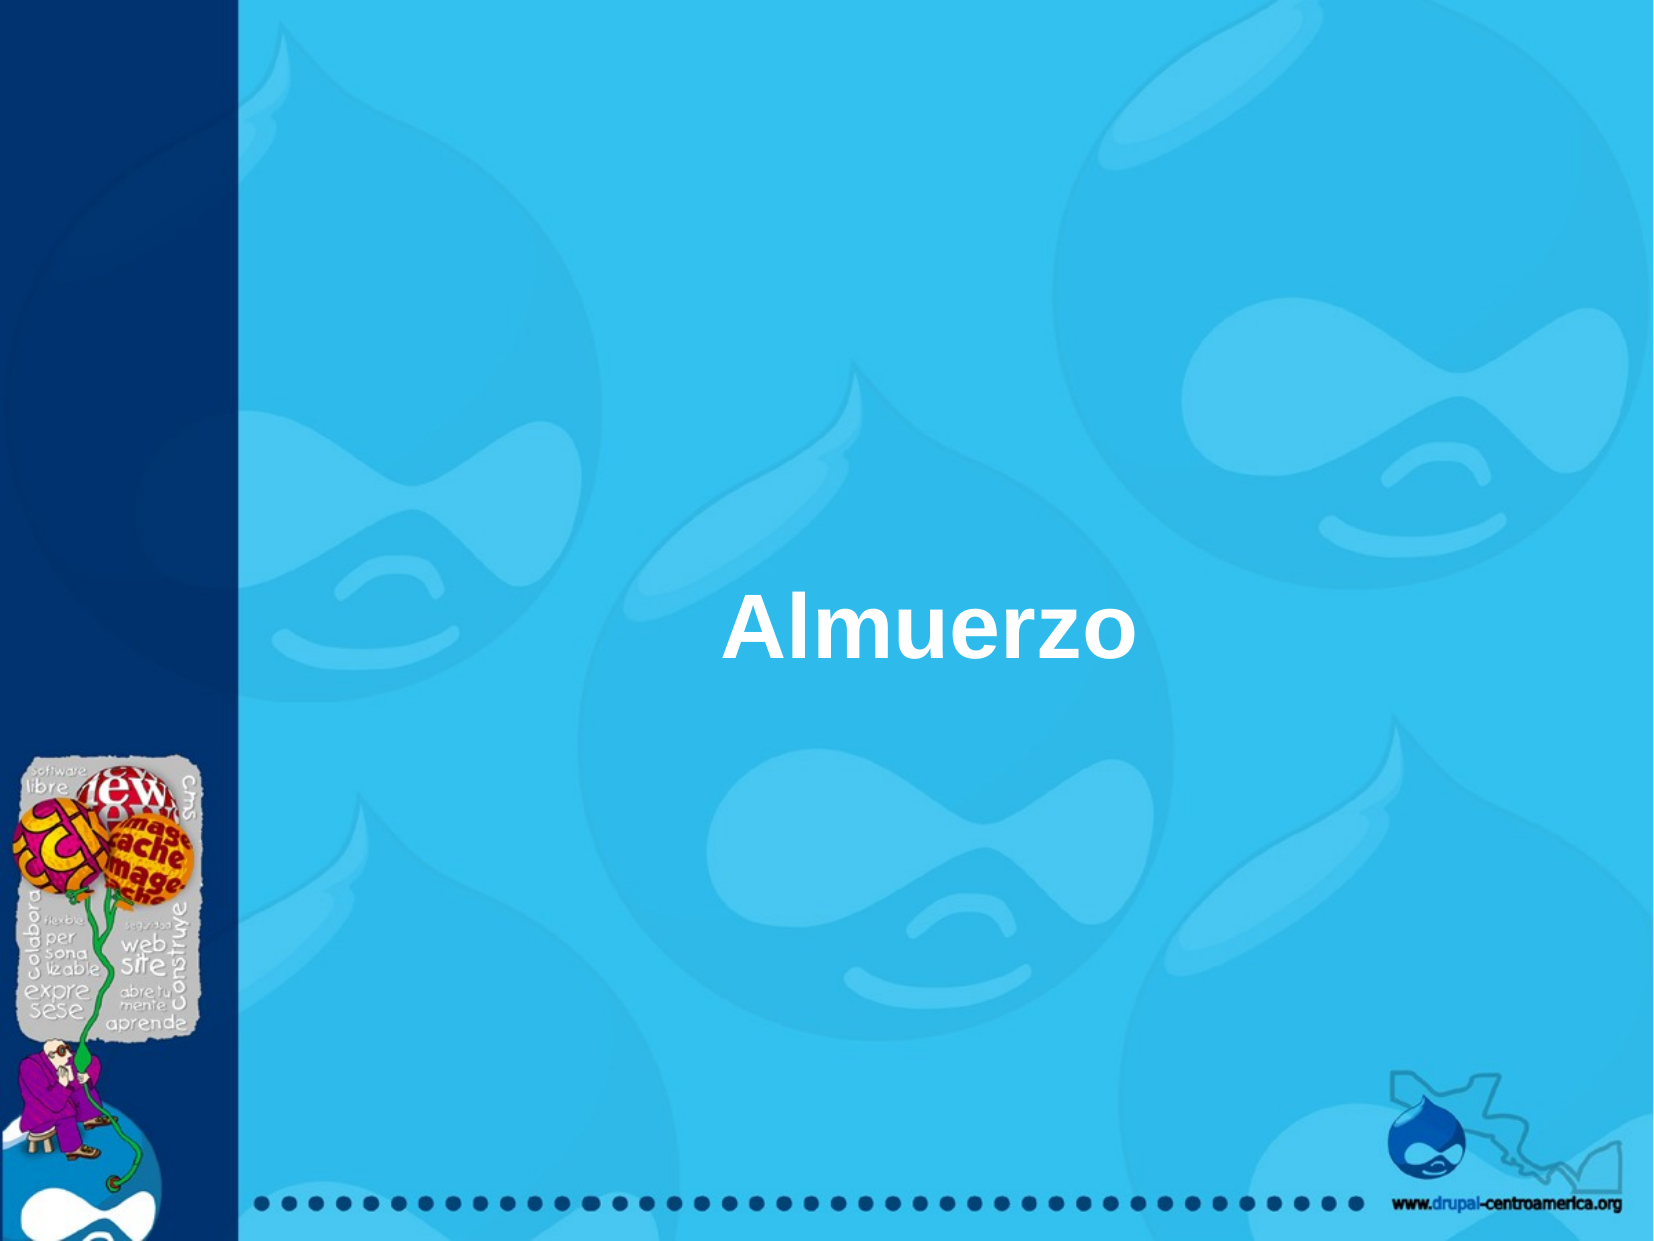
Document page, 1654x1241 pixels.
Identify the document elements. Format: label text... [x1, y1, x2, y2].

picture [0, 0, 1654, 1241]
title Almuerzo [294, 561, 1565, 692]
